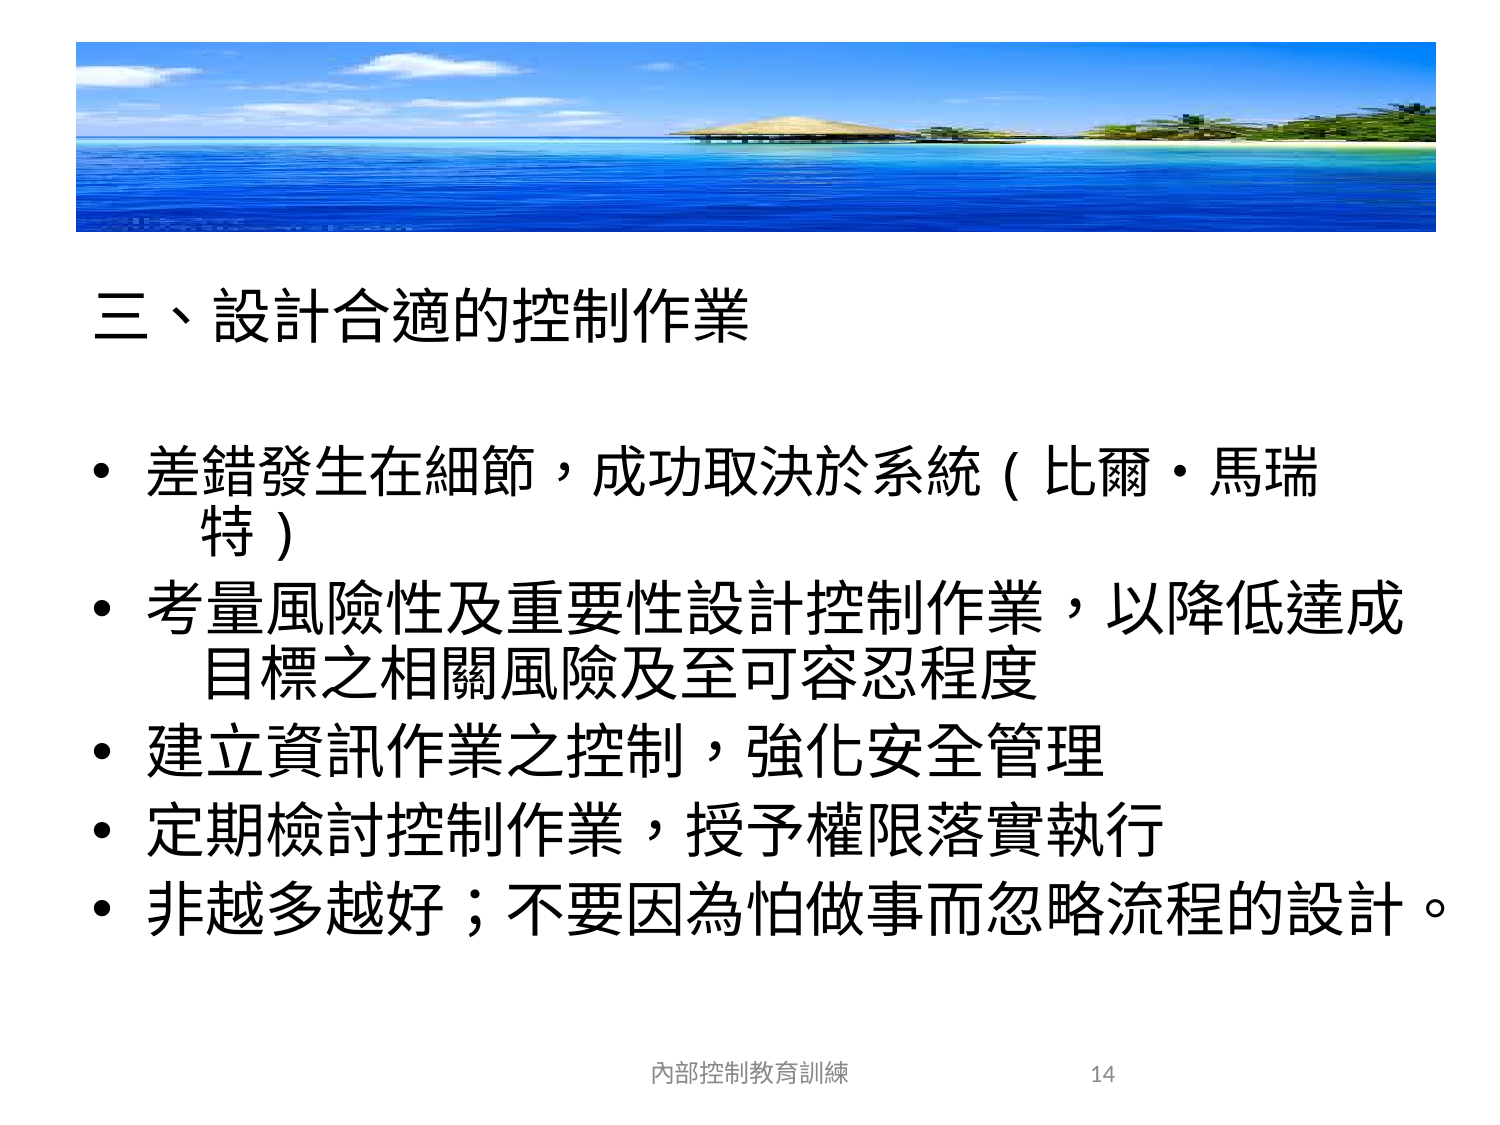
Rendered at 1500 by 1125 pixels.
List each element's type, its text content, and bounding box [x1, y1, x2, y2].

text_box 14 [1074, 1042, 1426, 1103]
text_box 內部控制教育訓練 [512, 1042, 988, 1103]
list 三、設計合適的控制作業 差錯發生在細節，成功取決於系統(比爾‧馬瑞特) 考量風險性及重要性設計控制作業，以降低達成目標之相關風險及至可容忍程度 建立資訊作業之控制，強化安全管理 定期檢討控制作業，授予權限落實執行 非越多越好；不要因為怕做事而忽略流程的設計。 [76, 278, 1436, 1000]
